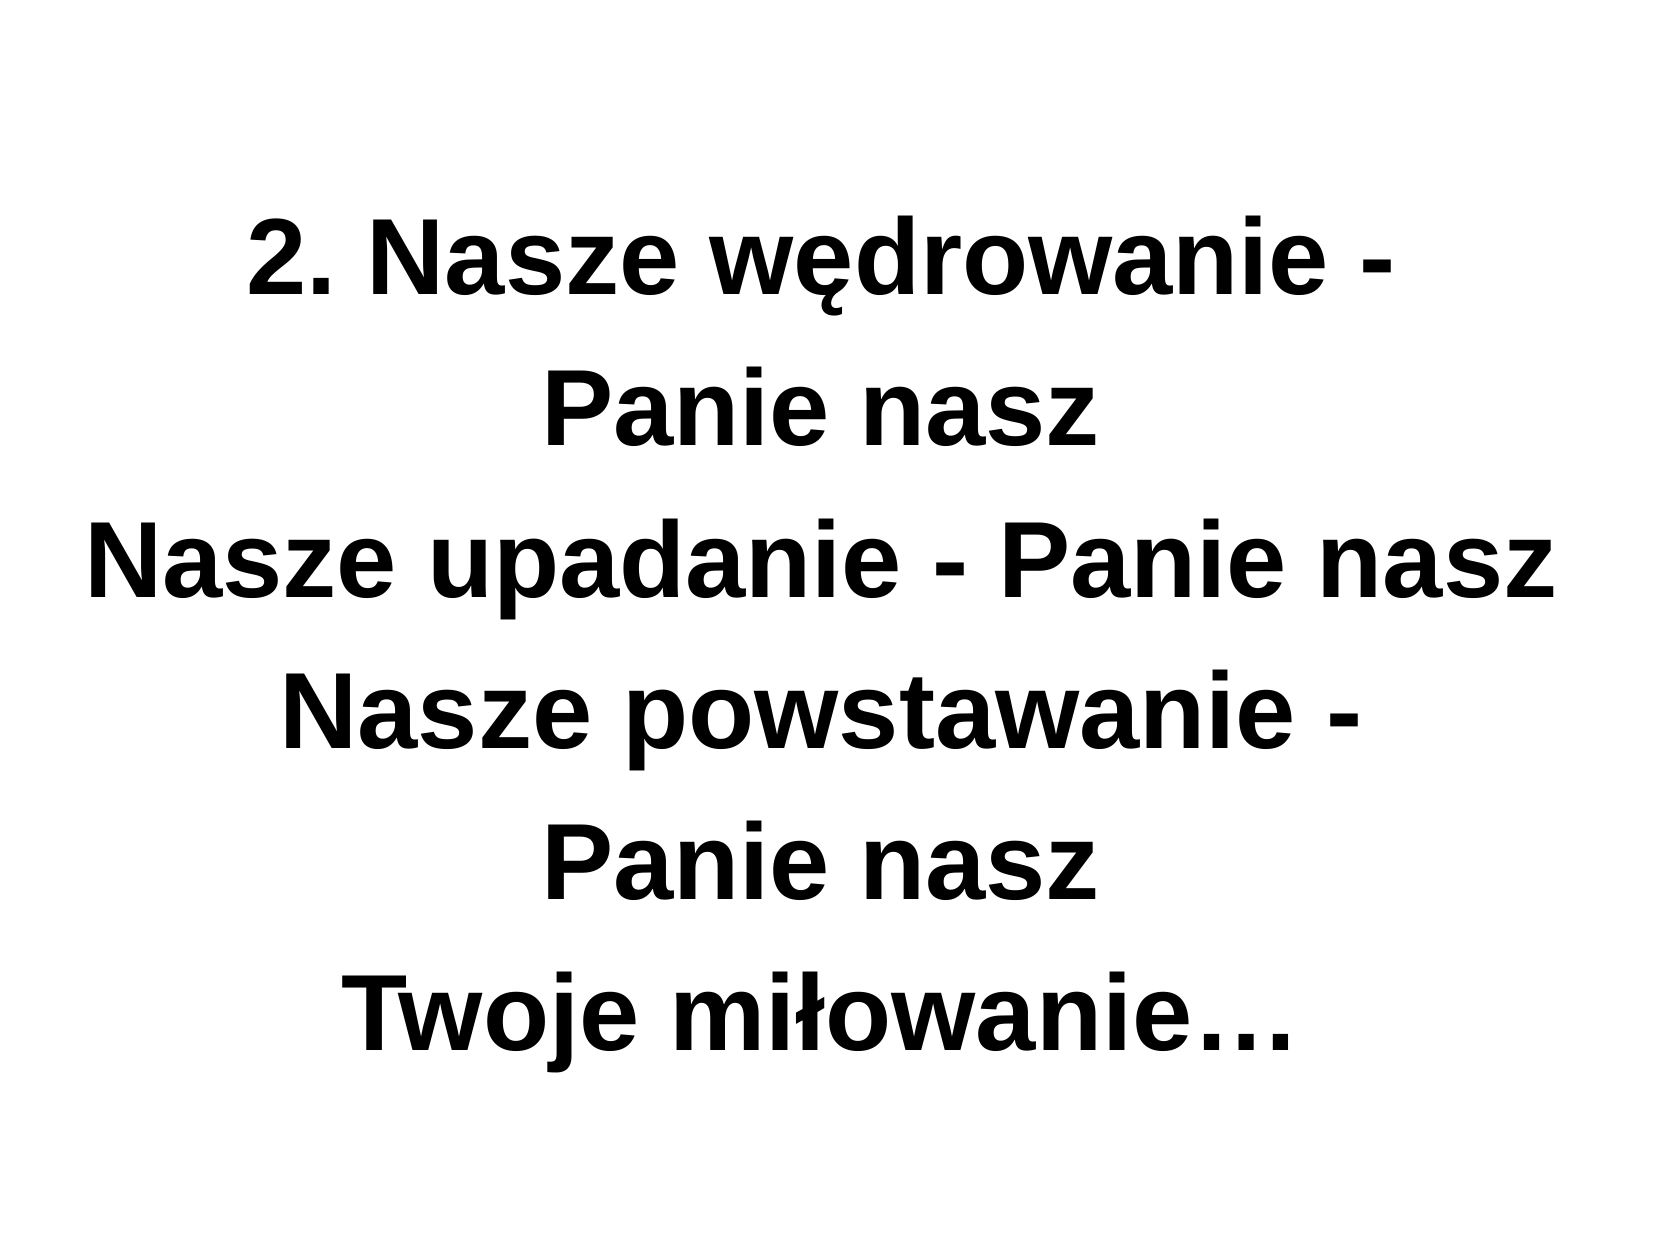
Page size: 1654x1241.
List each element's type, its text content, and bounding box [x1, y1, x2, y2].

subtitle 2. Nasze wędrowanie - Panie nasz Nasze upadanie - Panie nasz Nasze powstawanie - Panie nasz Twoje miłowanie… [0, 0, 1642, 1241]
